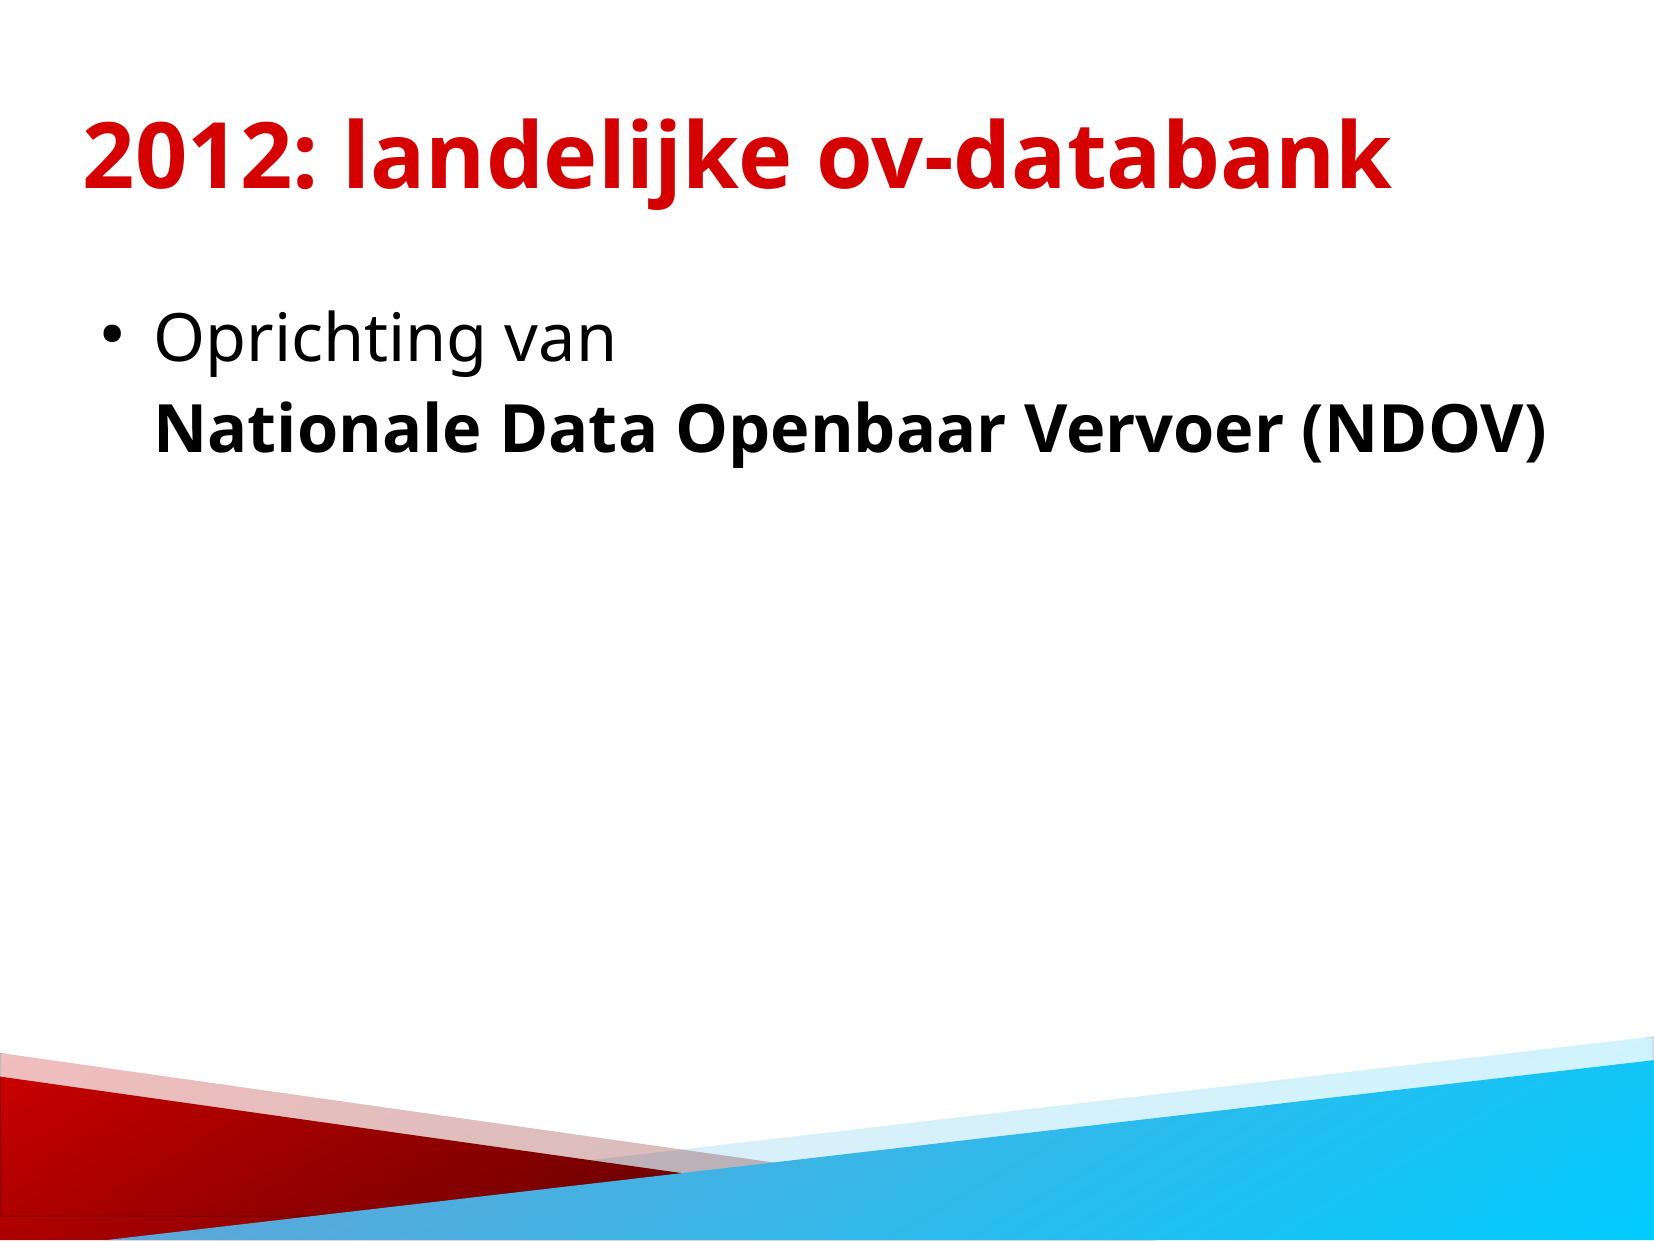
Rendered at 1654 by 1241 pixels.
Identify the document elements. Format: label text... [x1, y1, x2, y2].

title 2012: landelijke ov-databank [82, 49, 1571, 257]
list Oprichting van Nationale Data Openbaar Vervoer (NDOV) [82, 290, 1571, 1054]
